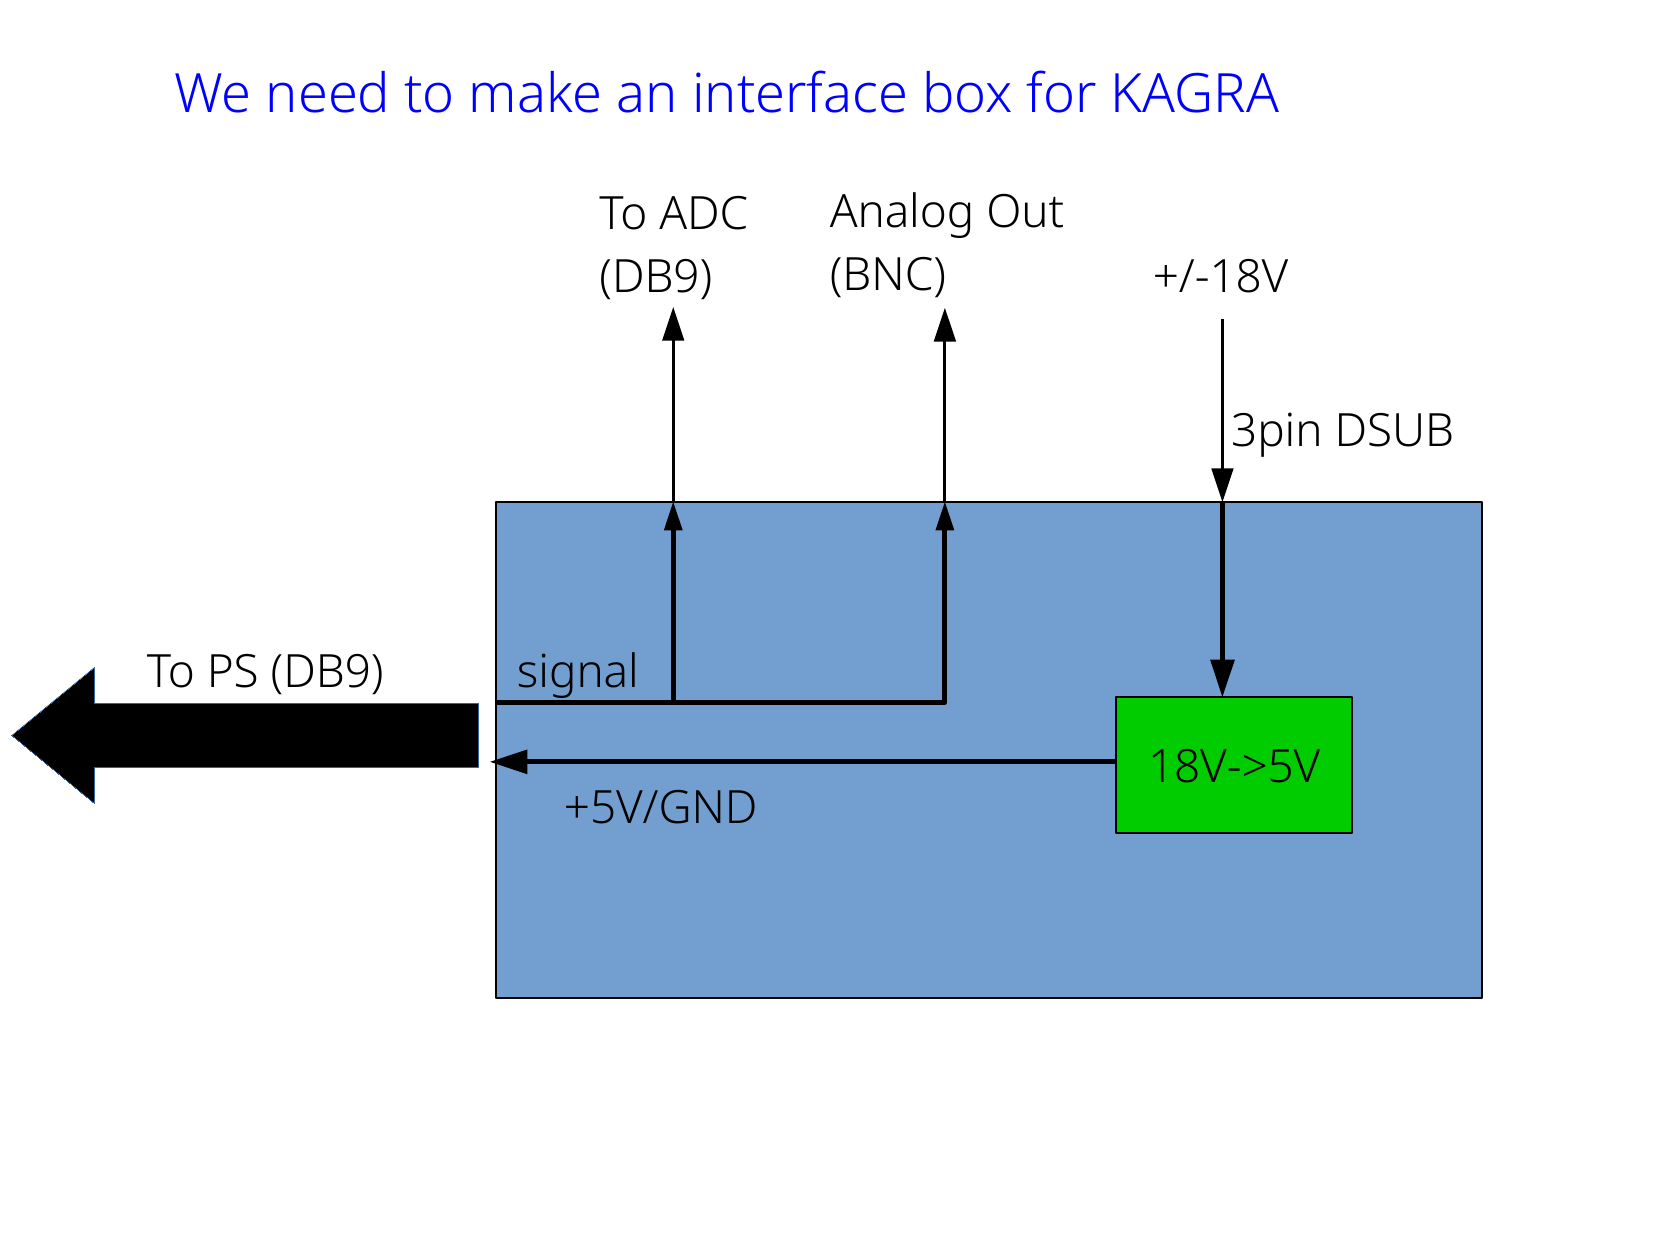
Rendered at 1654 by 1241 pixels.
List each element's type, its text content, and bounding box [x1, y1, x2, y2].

text_box To ADC (DB9) [584, 173, 788, 302]
text_box 18V->5V [1116, 696, 1353, 833]
text_box [11, 667, 479, 804]
text_box [496, 501, 672, 700]
text_box [496, 501, 1483, 999]
text_box To PS (DB9) [132, 631, 438, 703]
text_box [496, 501, 1222, 759]
text_box signal [502, 631, 662, 703]
text_box [674, 501, 944, 700]
text_box +/-18V [1138, 235, 1329, 308]
text_box Analog Out (BNC) [814, 171, 1100, 300]
text_box We need to make an interface box for KAGRA [159, 47, 1436, 130]
text_box 3pin DSUB [1216, 389, 1494, 462]
text_box +5V/GND [549, 767, 799, 839]
